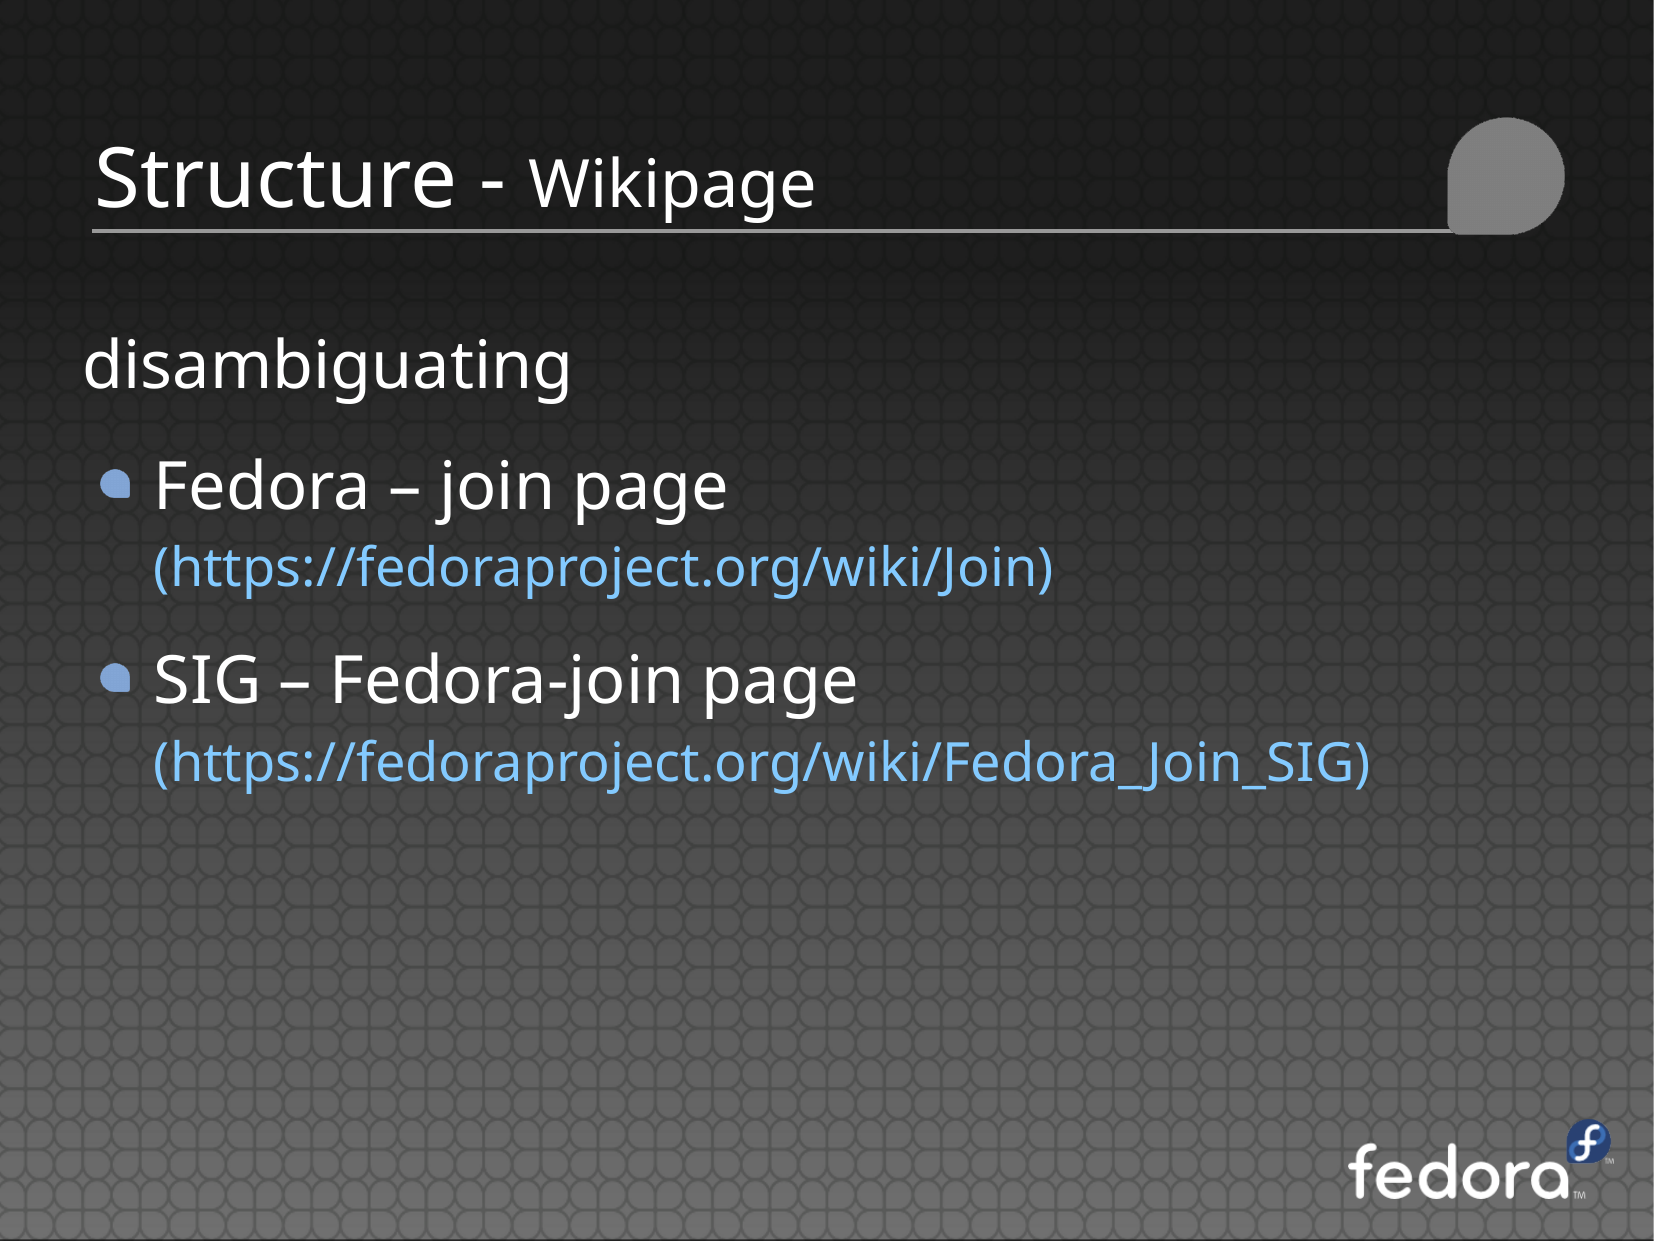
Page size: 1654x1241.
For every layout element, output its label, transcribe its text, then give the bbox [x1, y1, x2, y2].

title Structure - Wikipage [94, 100, 1426, 251]
picture [0, 0, 1654, 1241]
list disambiguating Fedora – join page (https://fedoraproject.org/wiki/Join) SIG – Fedora-join page (https://fedoraproject.org/wiki/Fedora_Join_SIG) [82, 317, 1571, 1040]
